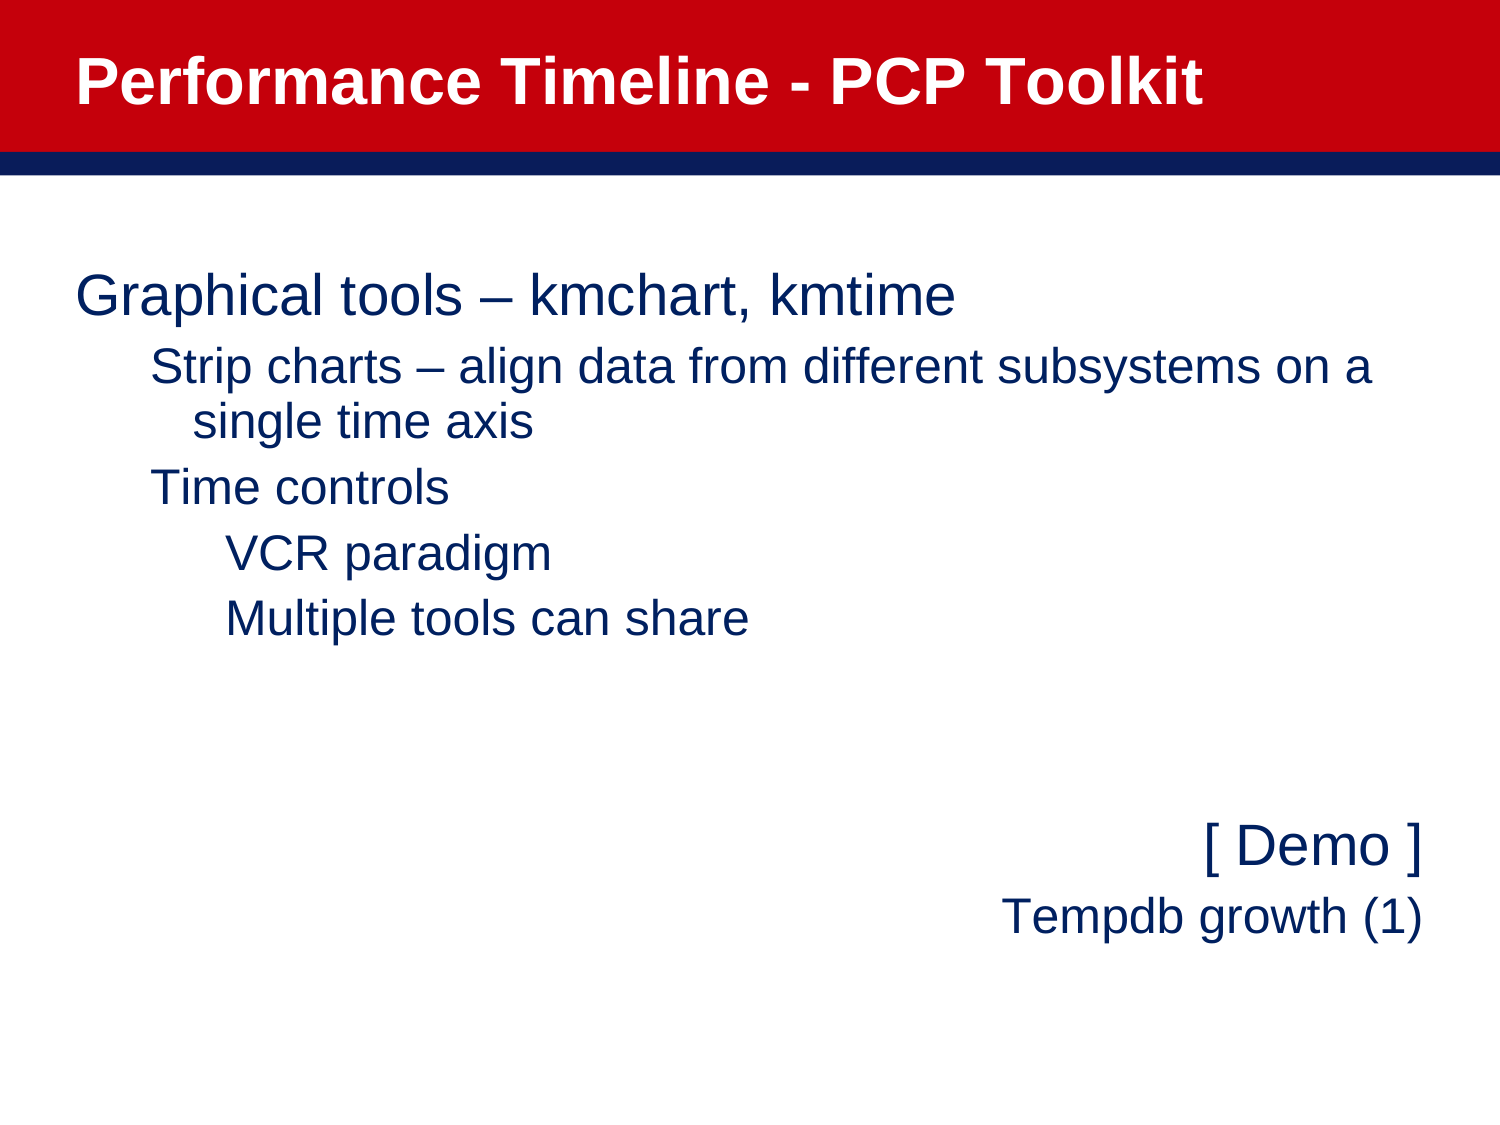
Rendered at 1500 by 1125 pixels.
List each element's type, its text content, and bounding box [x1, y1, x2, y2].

list Graphical tools – kmchart, kmtime Strip charts – align data from different subsystems on a single time axis Time controls VCR paradigm Multiple tools can share [ Demo ] Tempdb growth (1)‏ [75, 262, 1424, 1012]
title Performance Timeline - PCP Toolkit [75, 5, 1424, 158]
